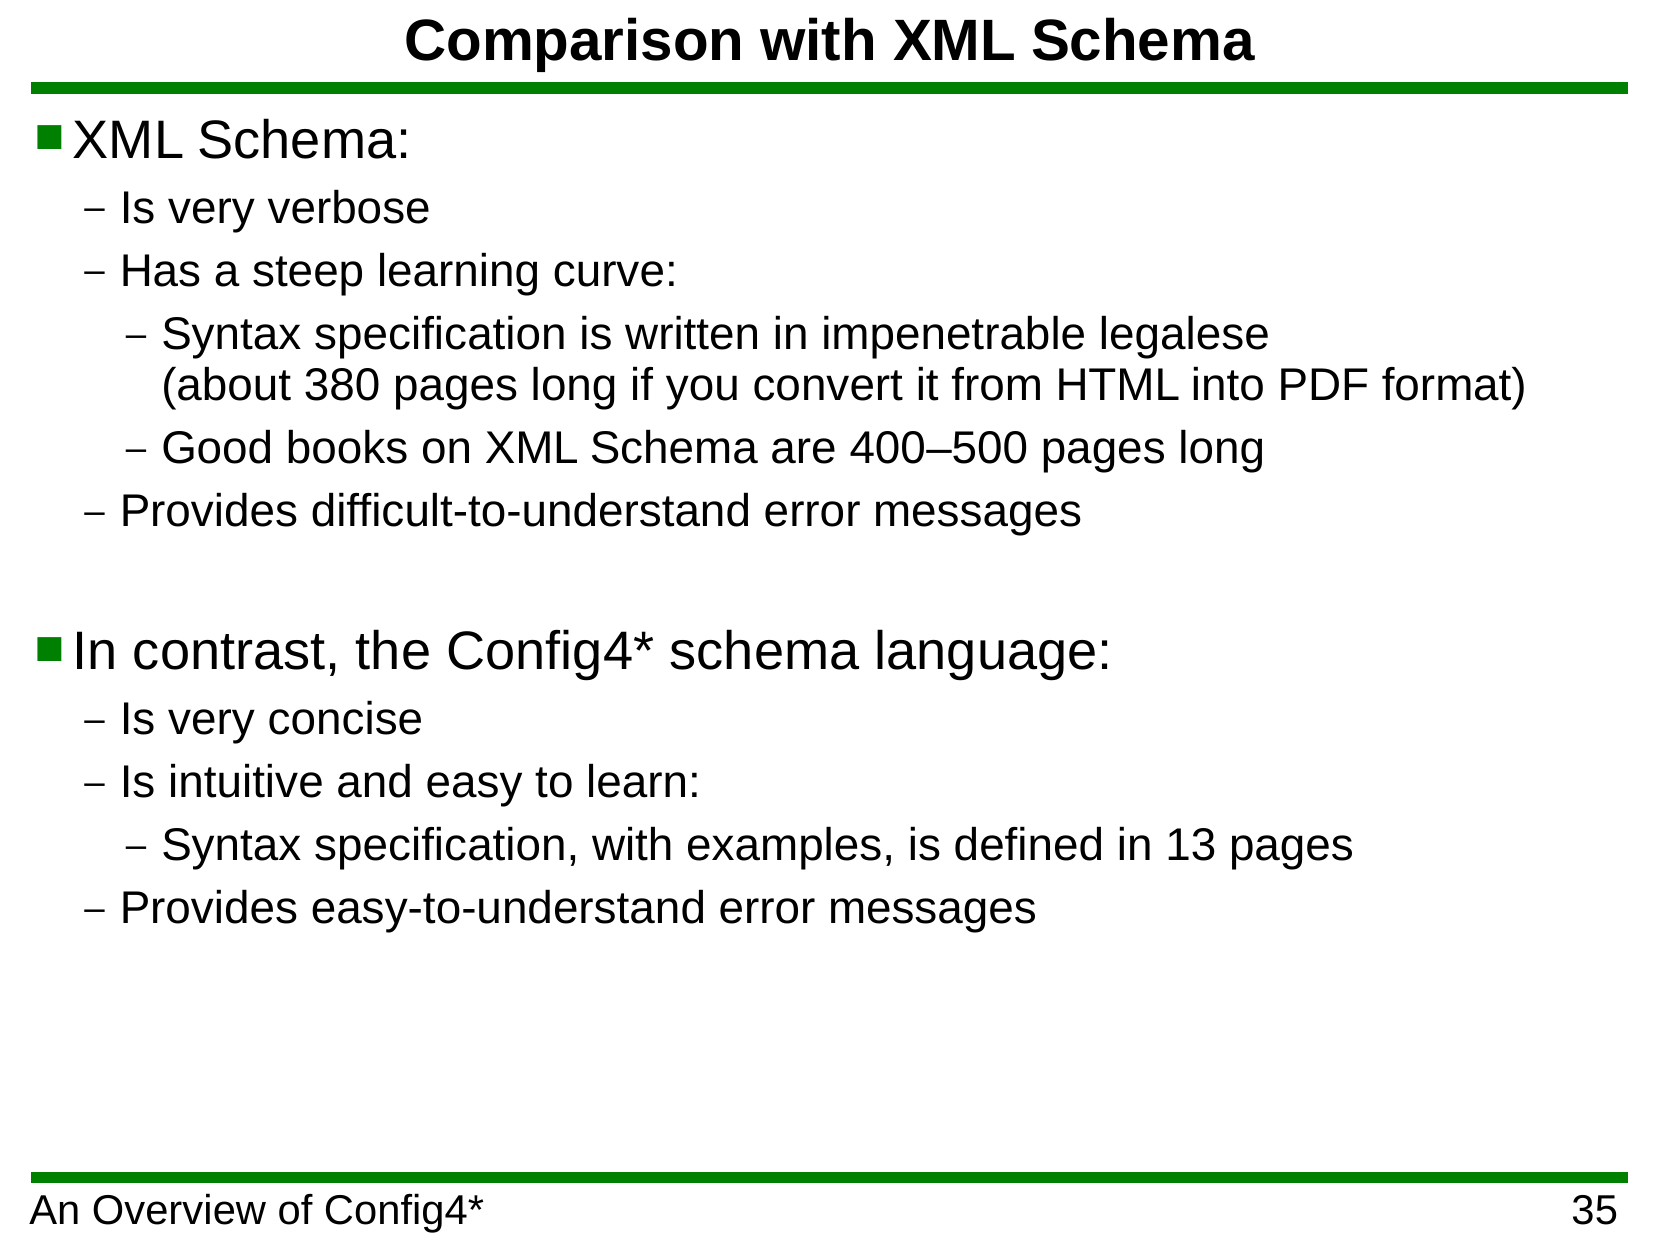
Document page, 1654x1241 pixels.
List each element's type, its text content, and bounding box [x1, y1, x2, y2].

list XML Schema: Is very verbose Has a steep learning curve: Syntax specification is written in impenetrable legalese (about 380 pages long if you convert it from HTML into PDF format) Good books on XML Schema are 400–500 pages long Provides difficult-to-understand error messages In contrast, the Config4* schema language: Is very concise Is intuitive and easy to learn: Syntax specification, with examples, is defined in 13 pages Provides easy-to-understand error messages [31, 109, 1629, 1146]
title Comparison with XML Schema [31, 7, 1629, 73]
